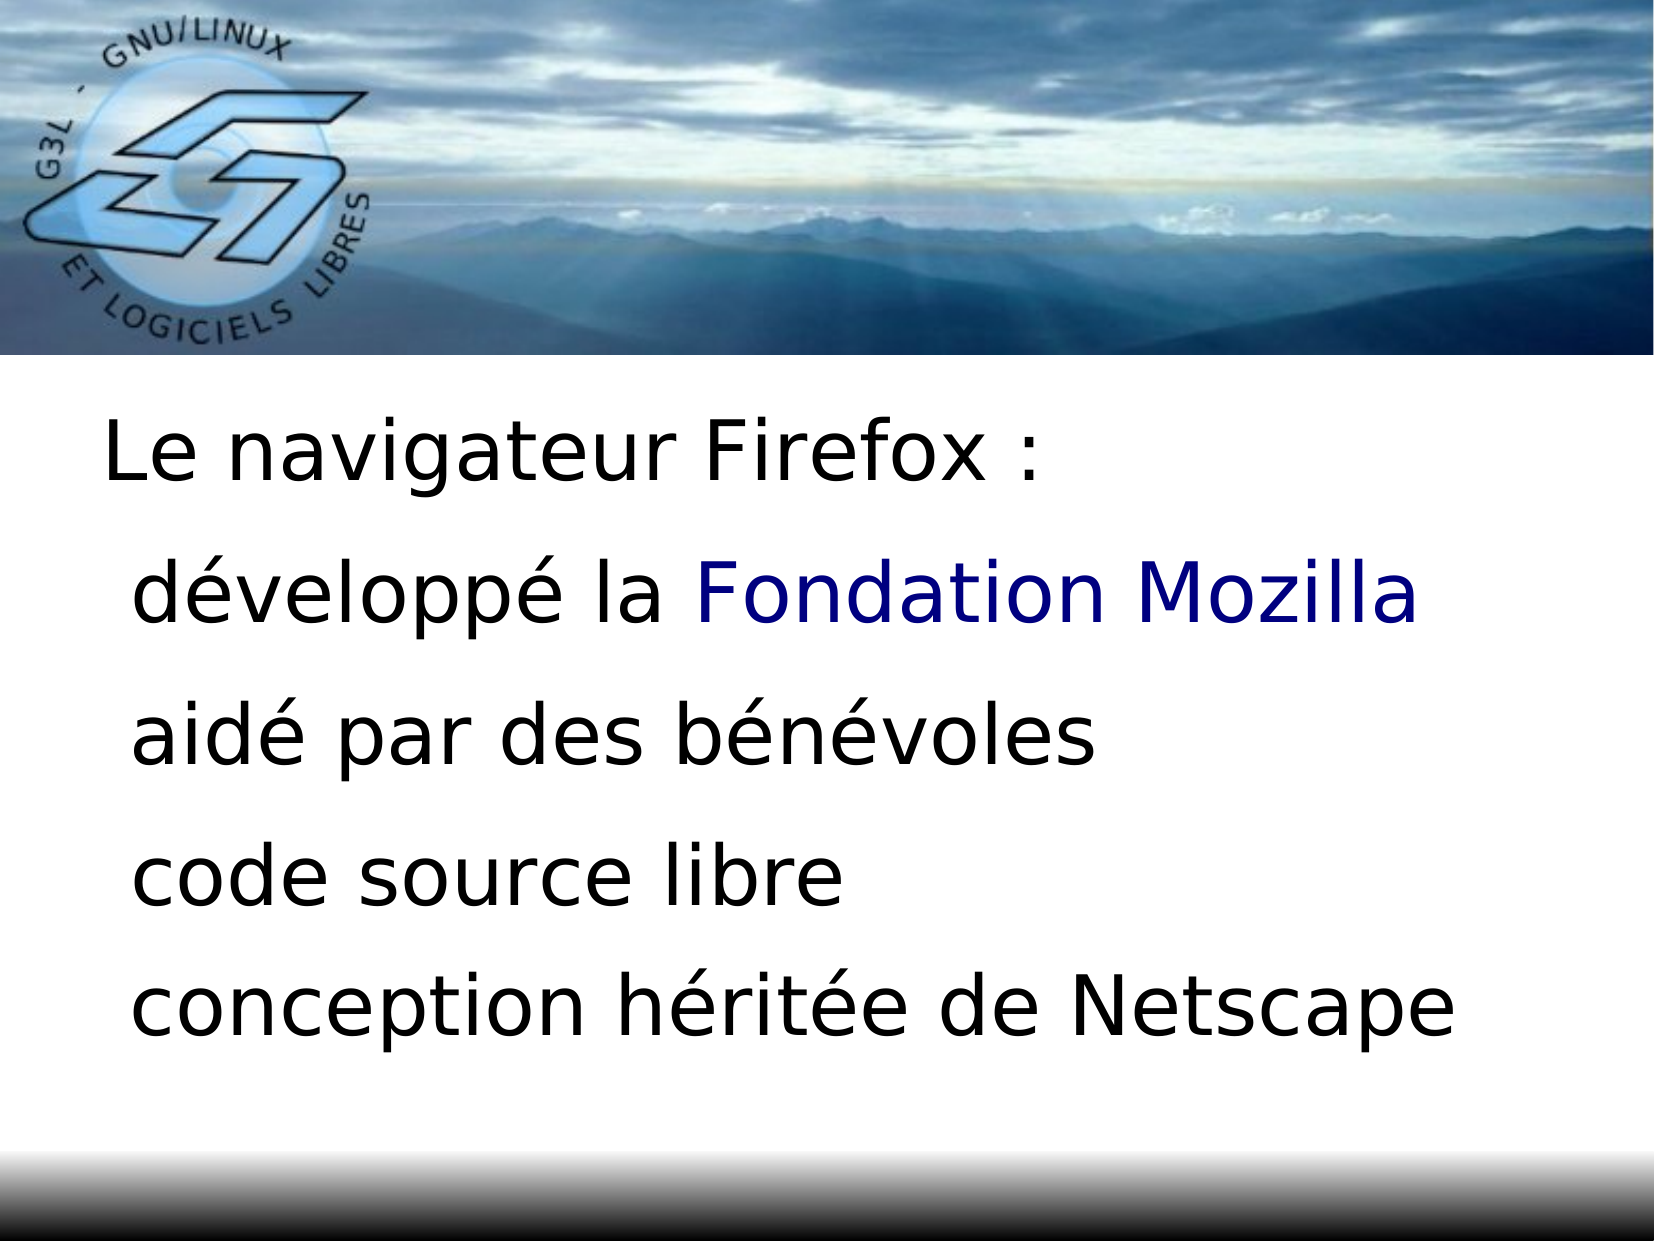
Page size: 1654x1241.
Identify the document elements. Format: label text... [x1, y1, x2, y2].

text_box développé la Fondation Mozilla [89, 537, 1467, 650]
text_box aidé par des bénévoles [88, 679, 1144, 792]
text_box Le navigateur Firefox : [86, 395, 1060, 508]
text_box conception héritée de Netscape [88, 951, 1504, 1063]
text_box code source libre [88, 820, 892, 933]
text_box [0, 1151, 1654, 1241]
picture [0, 0, 1654, 355]
